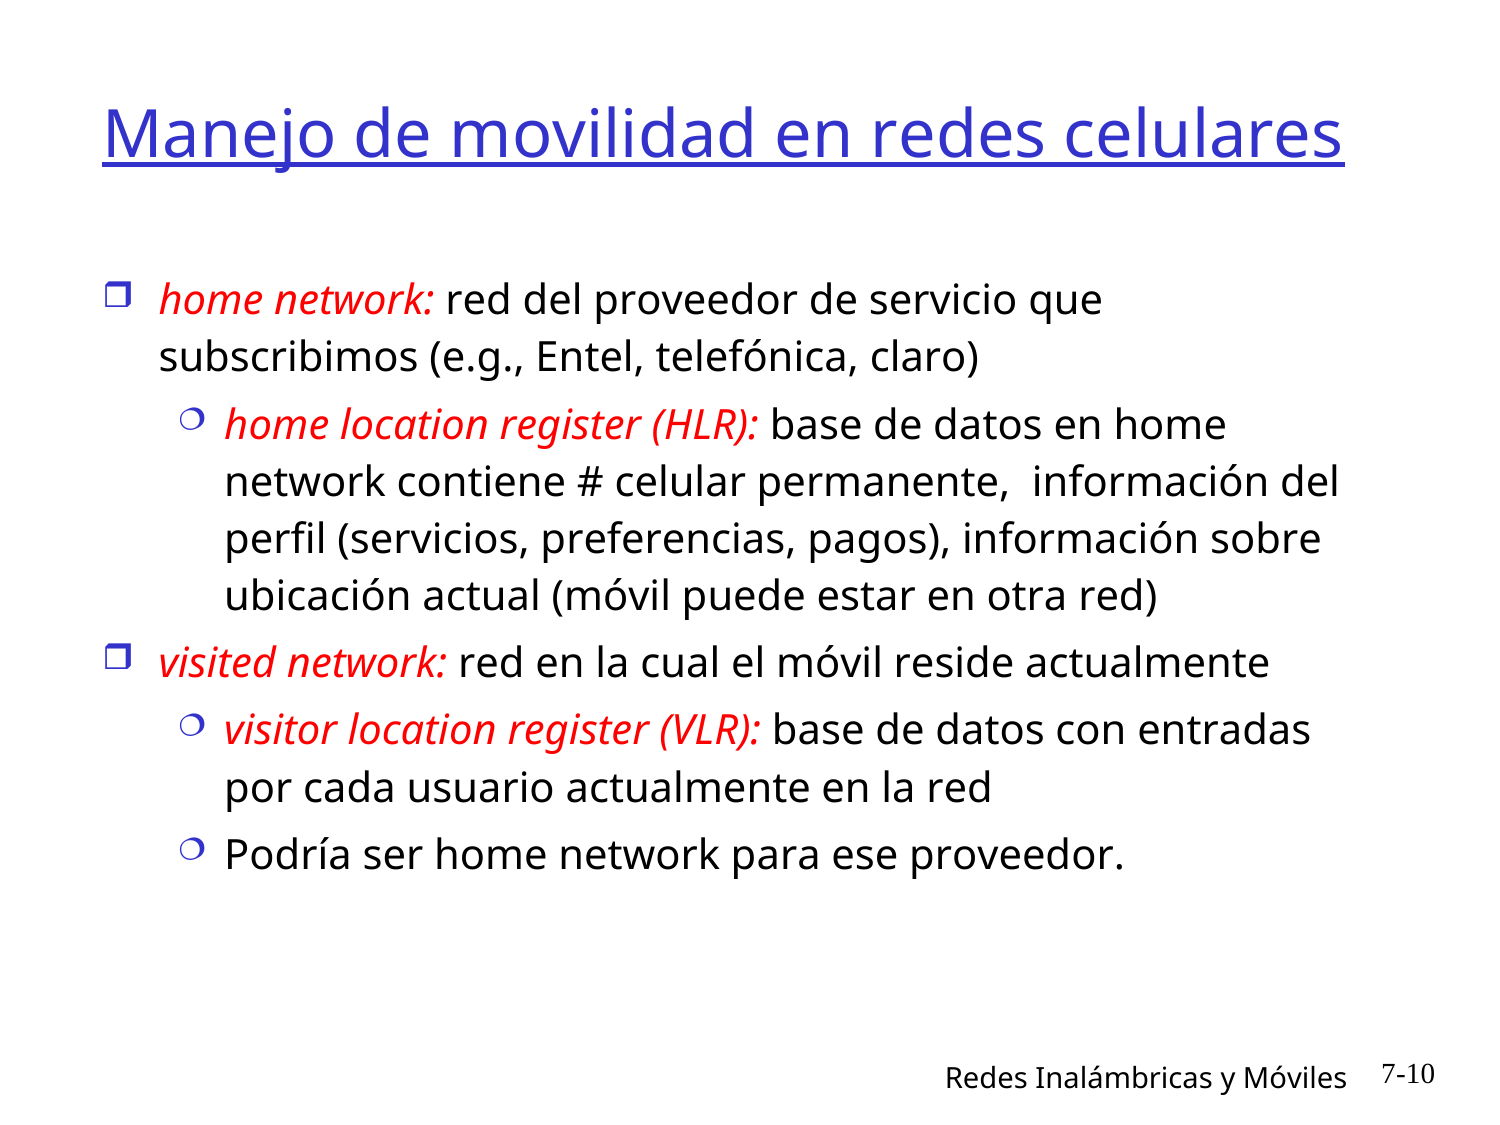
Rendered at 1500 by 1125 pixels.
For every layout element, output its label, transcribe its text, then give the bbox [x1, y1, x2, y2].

list home network: red del proveedor de servicio que subscribimos (e.g., Entel, telefónica, claro) home location register (HLR): base de datos en home network contiene # celular permanente, información del perfil (servicios, preferencias, pagos), información sobre ubicación actual (móvil puede estar en otra red) visited network: red en la cual el móvil reside actualmente visitor location register (VLR): base de datos con entradas por cada usuario actualmente en la red Podría ser home network para ese proveedor. [87, 262, 1388, 1026]
title Manejo de movilidad en redes celulares [87, 37, 1363, 225]
